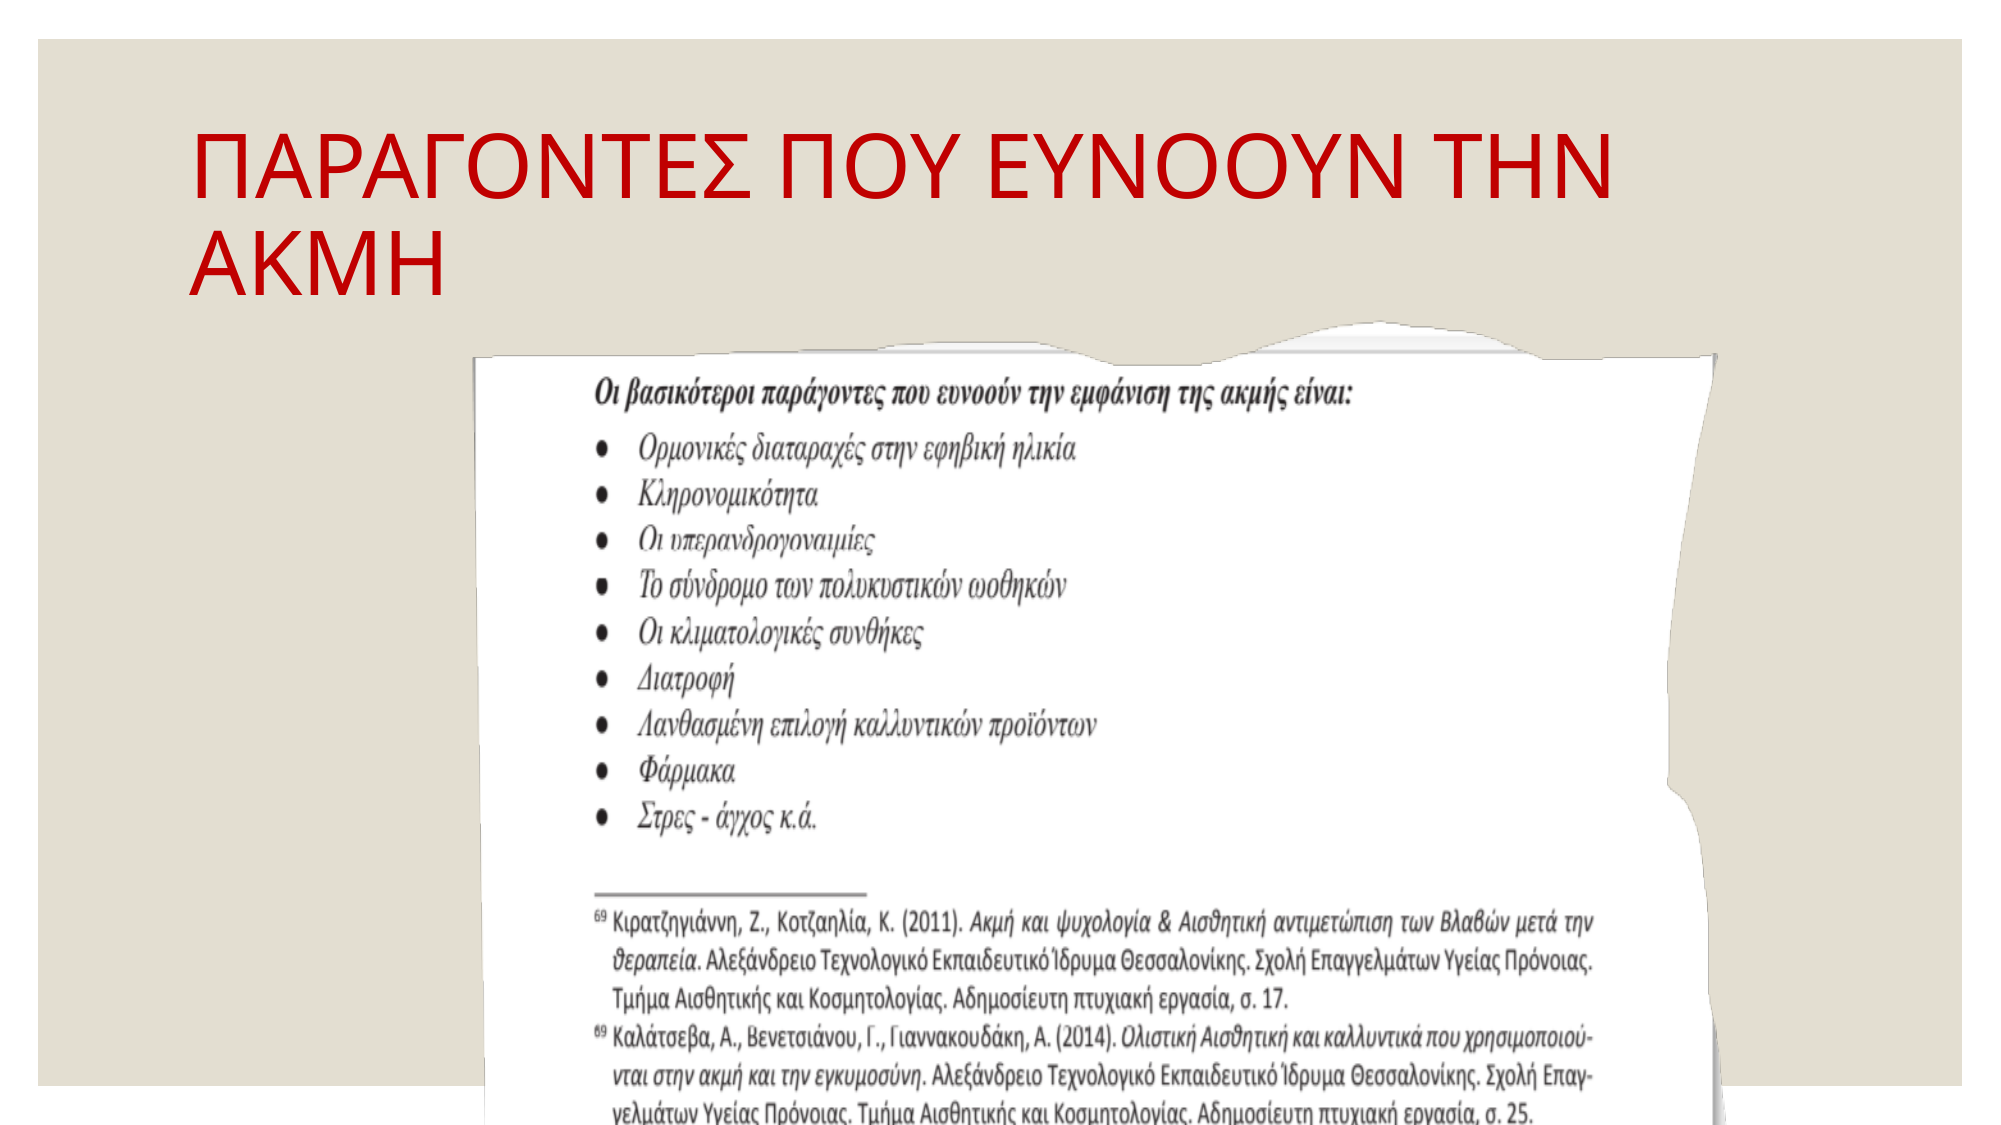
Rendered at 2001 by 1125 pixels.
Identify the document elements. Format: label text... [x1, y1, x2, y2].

title ΠΑΡΑΓΟΝΤΕΣ ΠΟΥ ΕΥΝΟΟΥΝ ΤΗΝ ΑΚΜΗ [174, 105, 1825, 331]
picture [377, 312, 1737, 1125]
